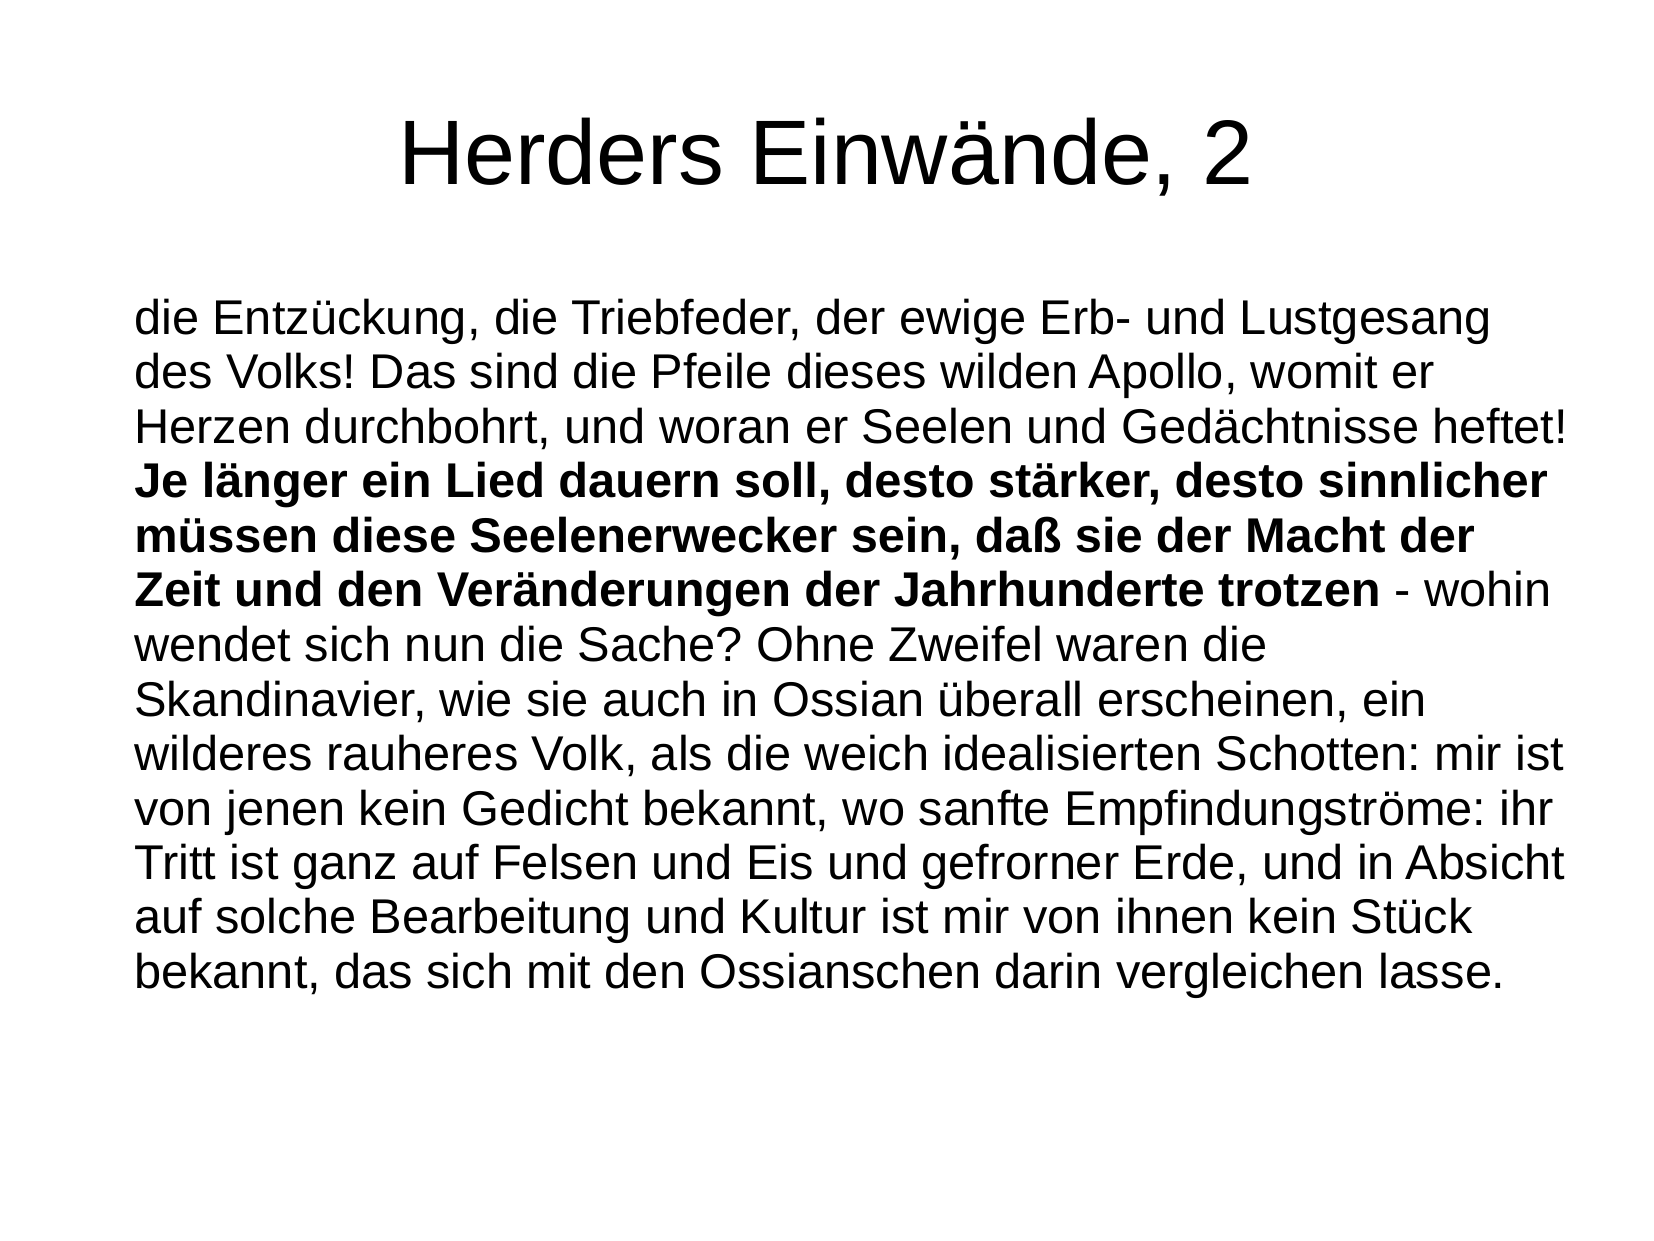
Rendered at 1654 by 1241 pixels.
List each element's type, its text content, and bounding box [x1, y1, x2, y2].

title Herders Einwände, 2 [82, 49, 1571, 257]
list die Entzückung, die Triebfeder, der ewige Erb- und Lustgesang des Volks! Das sind die Pfeile dieses wilden Apollo, womit er Herzen durchbohrt, und woran er Seelen und Gedächtnisse heftet! Je länger ein Lied dauern soll, desto stärker, desto sinnlicher müssen diese Seelenerwecker sein, daß sie der Macht der Zeit und den Veränderungen der Jahrhunderte trotzen - wohin wendet sich nun die Sache? Ohne Zweifel waren die Skandinavier, wie sie auch in Ossian überall erscheinen, ein wilderes rauheres Volk, als die weich idealisierten Schotten: mir ist von jenen kein Gedicht bekannt, wo sanfte Empfindungströme: ihr Tritt ist ganz auf Felsen und Eis und gefrorner Erde, und in Absicht auf solche Bearbeitung und Kultur ist mir von ihnen kein Stück bekannt, das sich mit den Ossianschen darin vergleichen lasse. [82, 290, 1571, 1010]
